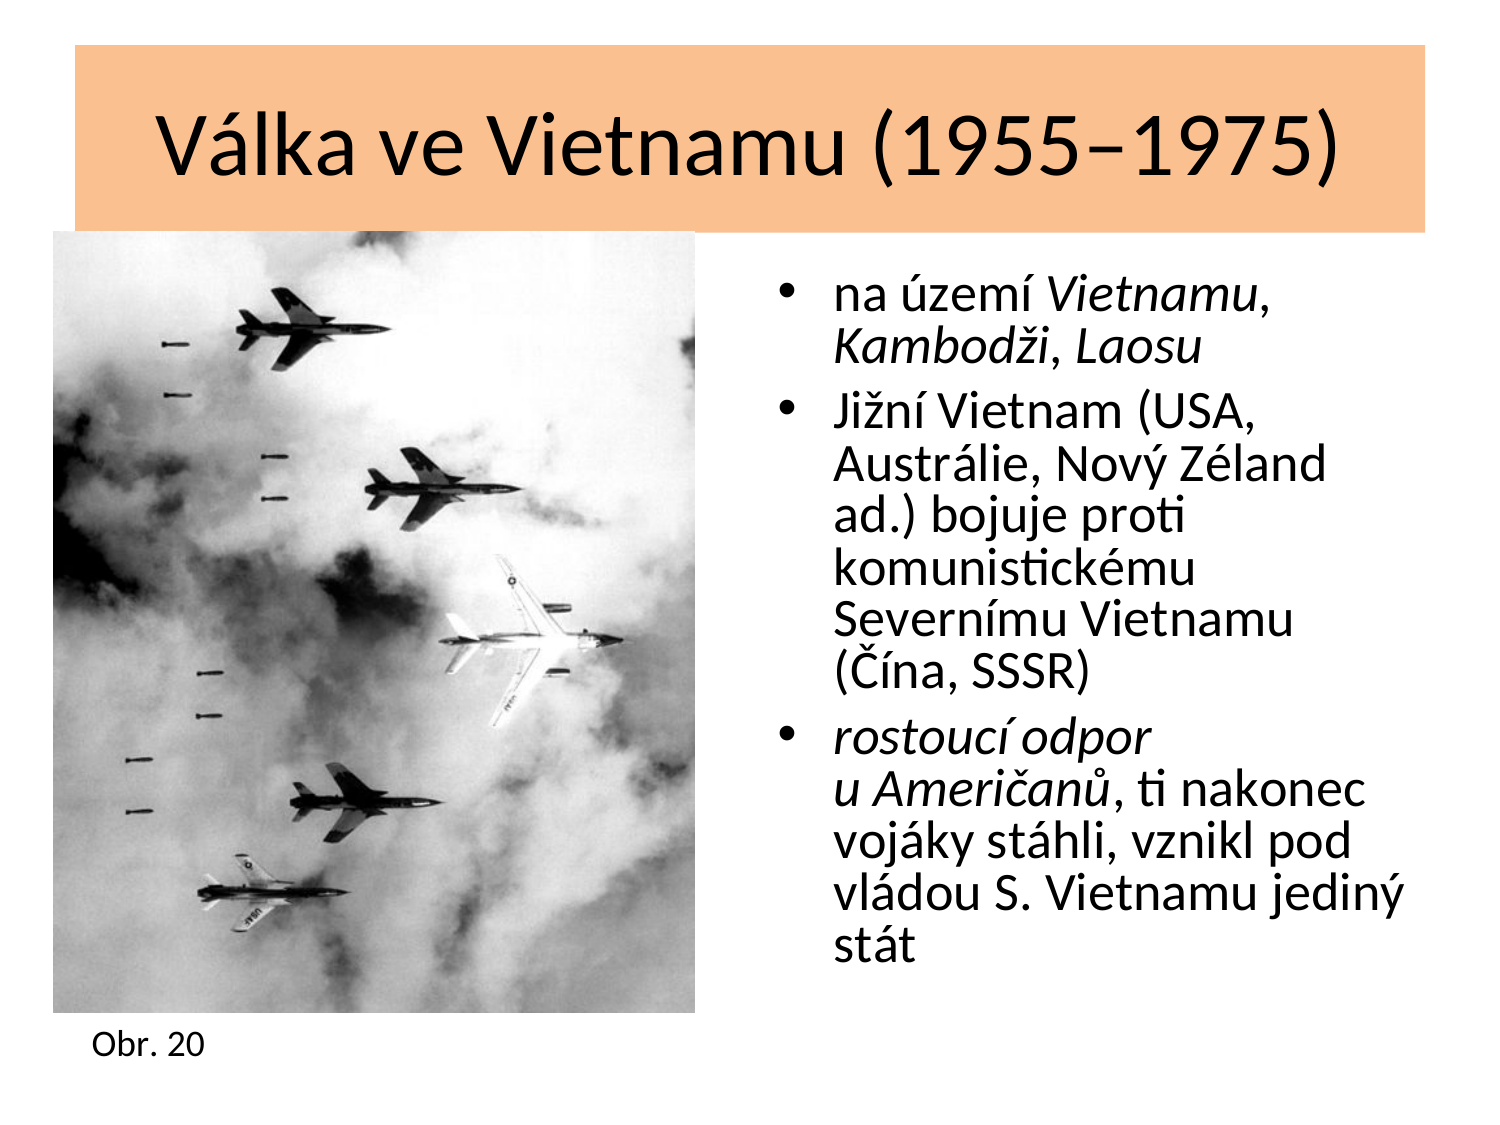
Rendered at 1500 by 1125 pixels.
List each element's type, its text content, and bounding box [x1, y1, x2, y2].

text_box [53, 231, 695, 1013]
text_box Obr. 20 [76, 1011, 266, 1117]
title Válka ve Vietnamu (1955–1975) [75, 45, 1426, 233]
list na území Vietnamu, Kambodži, Laosu Jižní Vietnam (USA, Austrálie, Nový Zéland ad.) bojuje proti komunistickému Severnímu Vietnamu (Čína, SSSR) rostoucí odpor u Američanů, ti nakonec vojáky stáhli, vznikl pod vládou S. Vietnamu jediný stát [762, 262, 1426, 1006]
